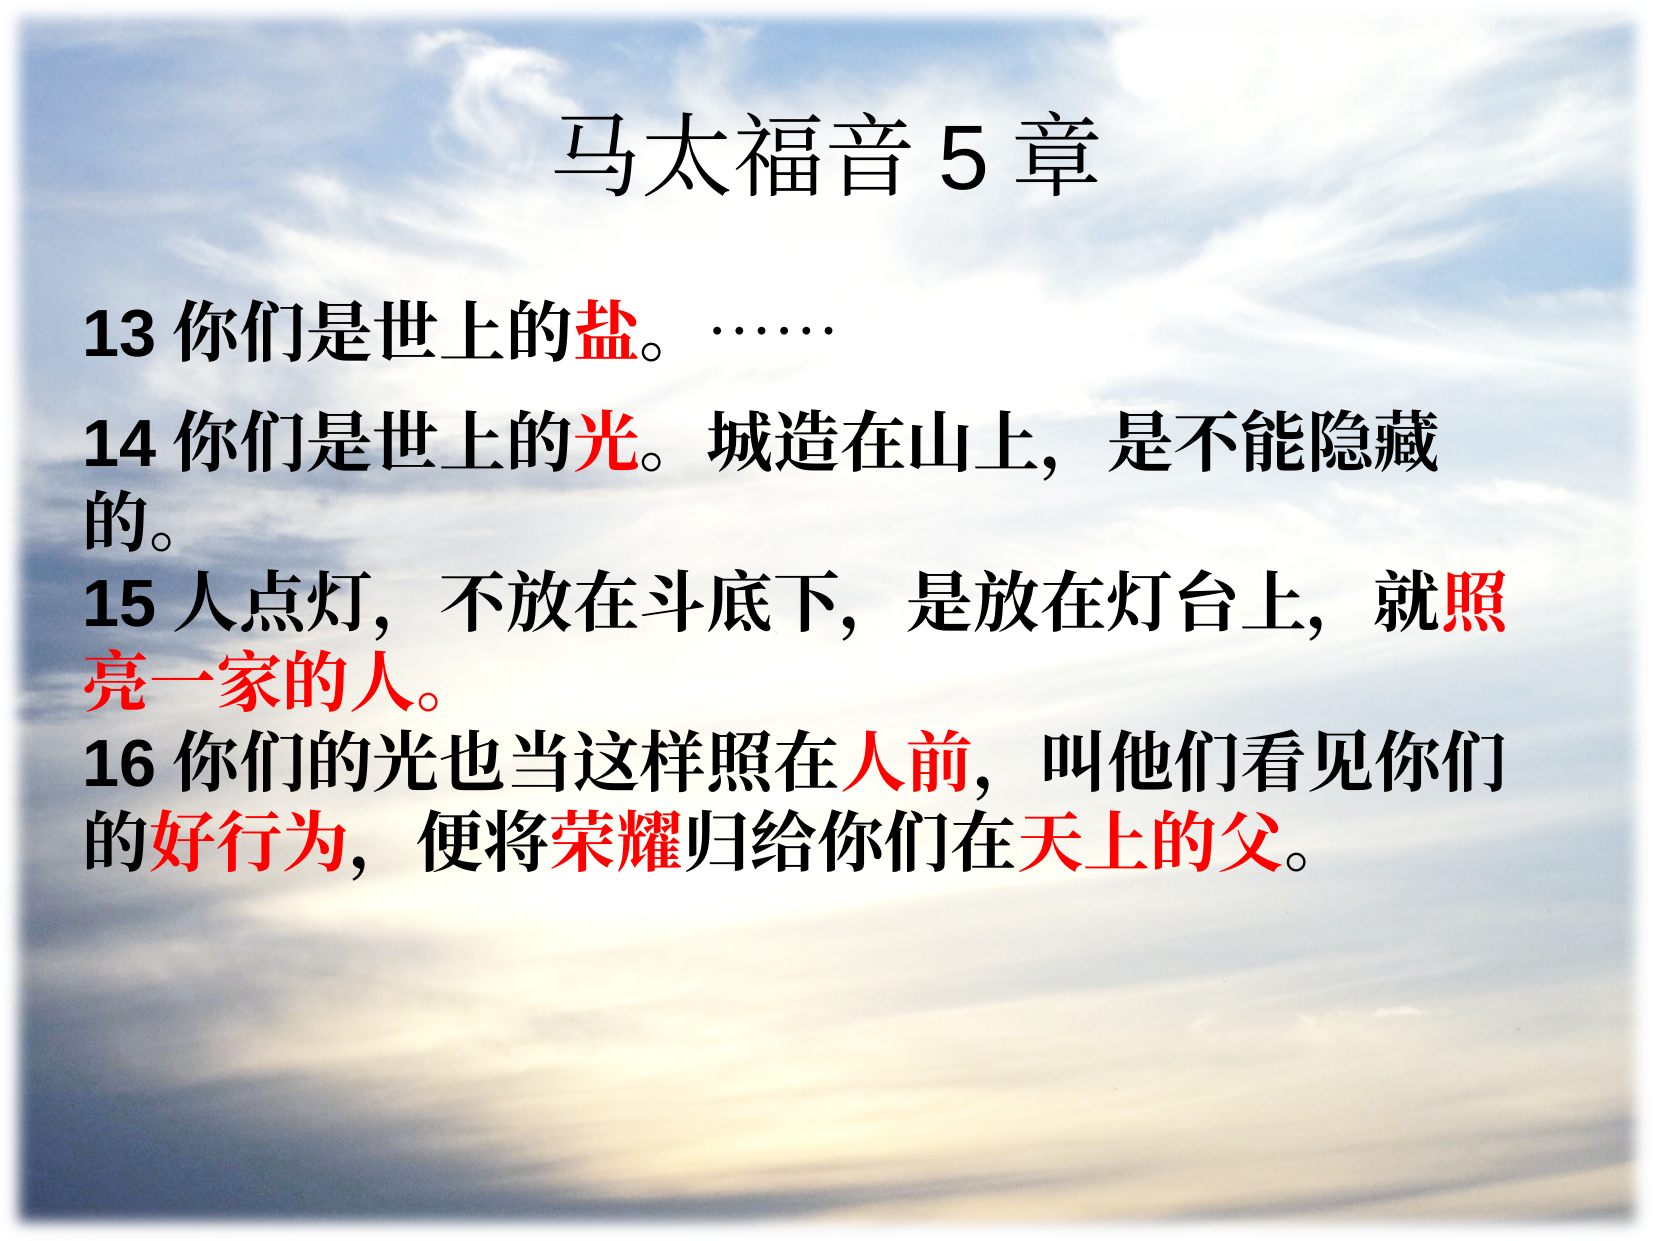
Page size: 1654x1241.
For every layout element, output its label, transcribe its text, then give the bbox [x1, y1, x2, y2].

picture [0, 0, 1654, 1241]
title 马太福音5章 [82, 49, 1571, 257]
list 13你们是世上的盐。…… 14你们是世上的光。城造在山上，是不能隐藏的。 15人点灯，不放在斗底下，是放在灯台上，就照亮一家的人。 16你们的光也当这样照在人前，叫他们看见你们的好行为，便将荣耀归给你们在天上的父。 [82, 290, 1571, 1109]
